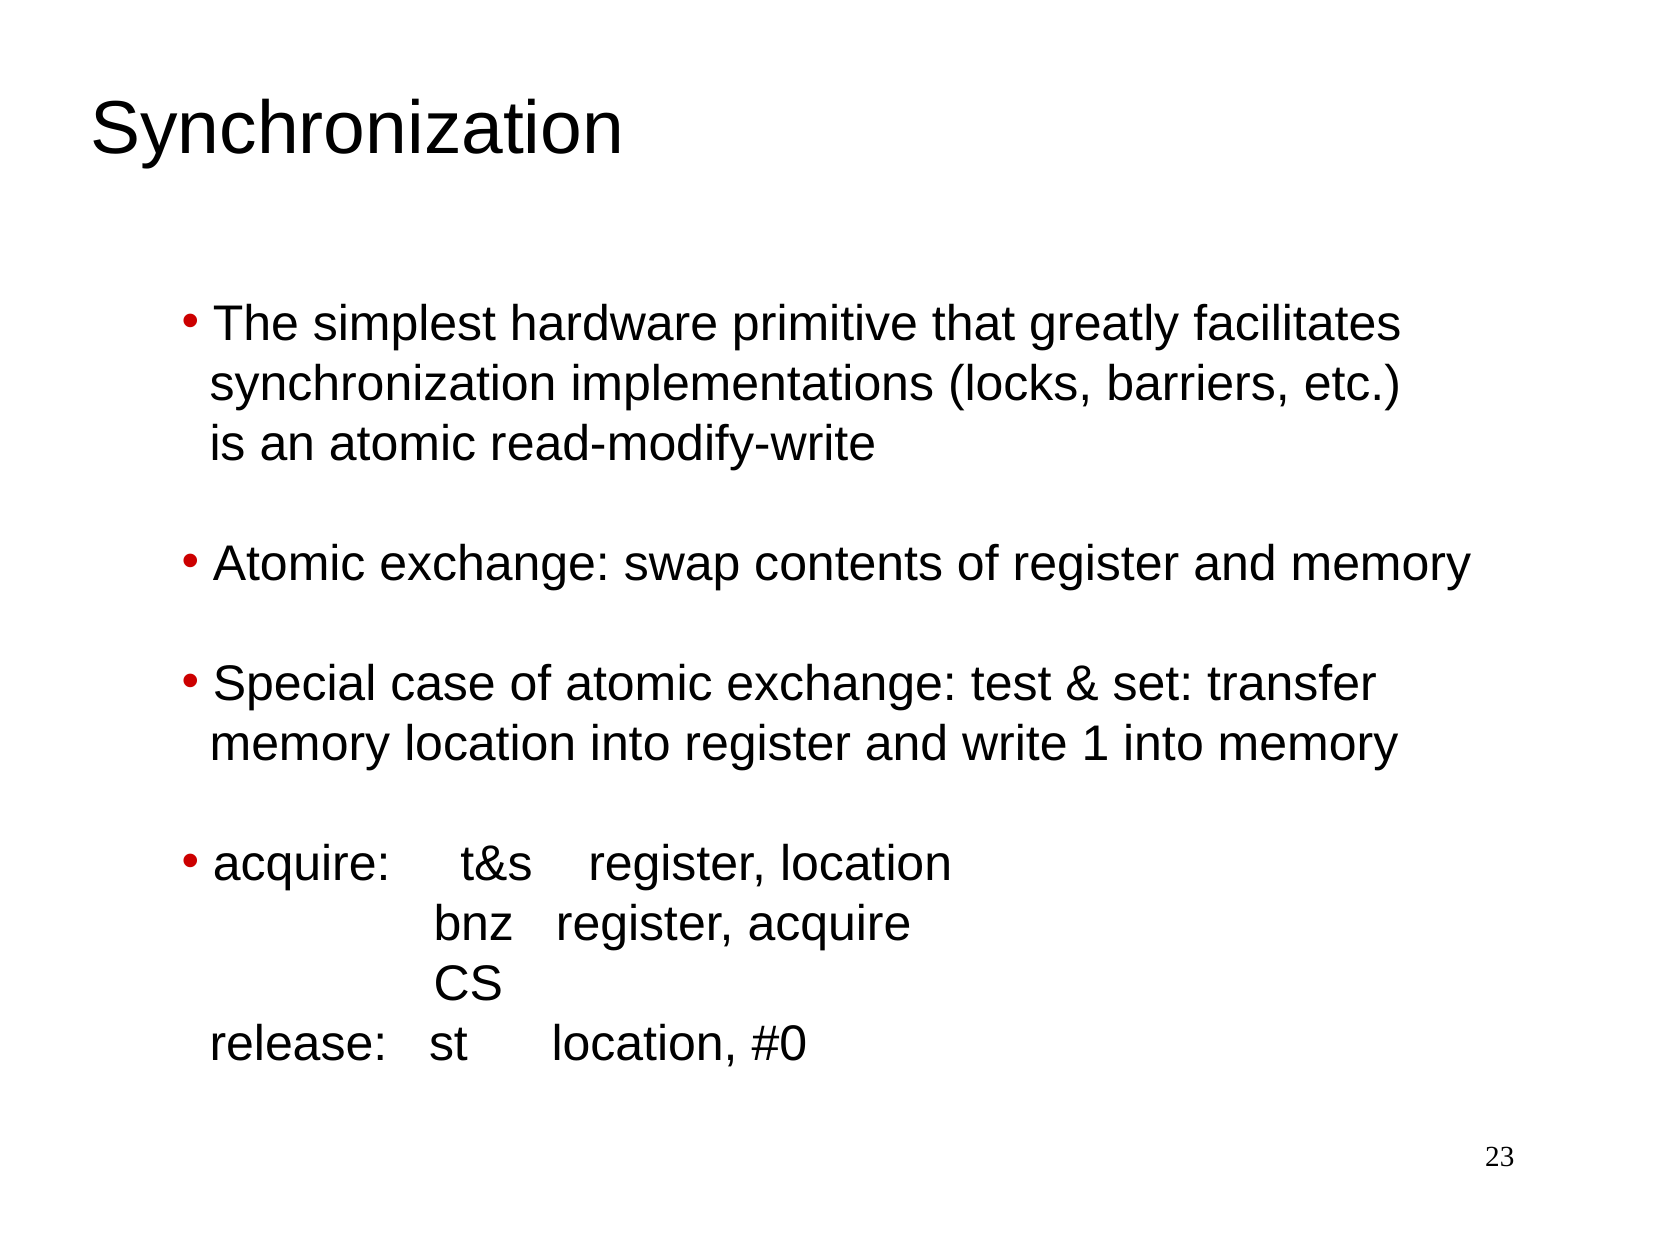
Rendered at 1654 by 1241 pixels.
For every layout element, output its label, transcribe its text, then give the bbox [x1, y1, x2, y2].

text_box The simplest hardware primitive that greatly facilitates synchronization implementations (locks, barriers, etc.) is an atomic read-modify-write Atomic exchange: swap contents of register and memory Special case of atomic exchange: test & set: transfer memory location into register and write 1 into memory acquire: t&s register, location bnz register, acquire CS release: st location, #0 [166, 282, 1488, 1079]
text_box Synchronization [75, 71, 640, 177]
text_box <number> [1184, 1129, 1530, 1213]
